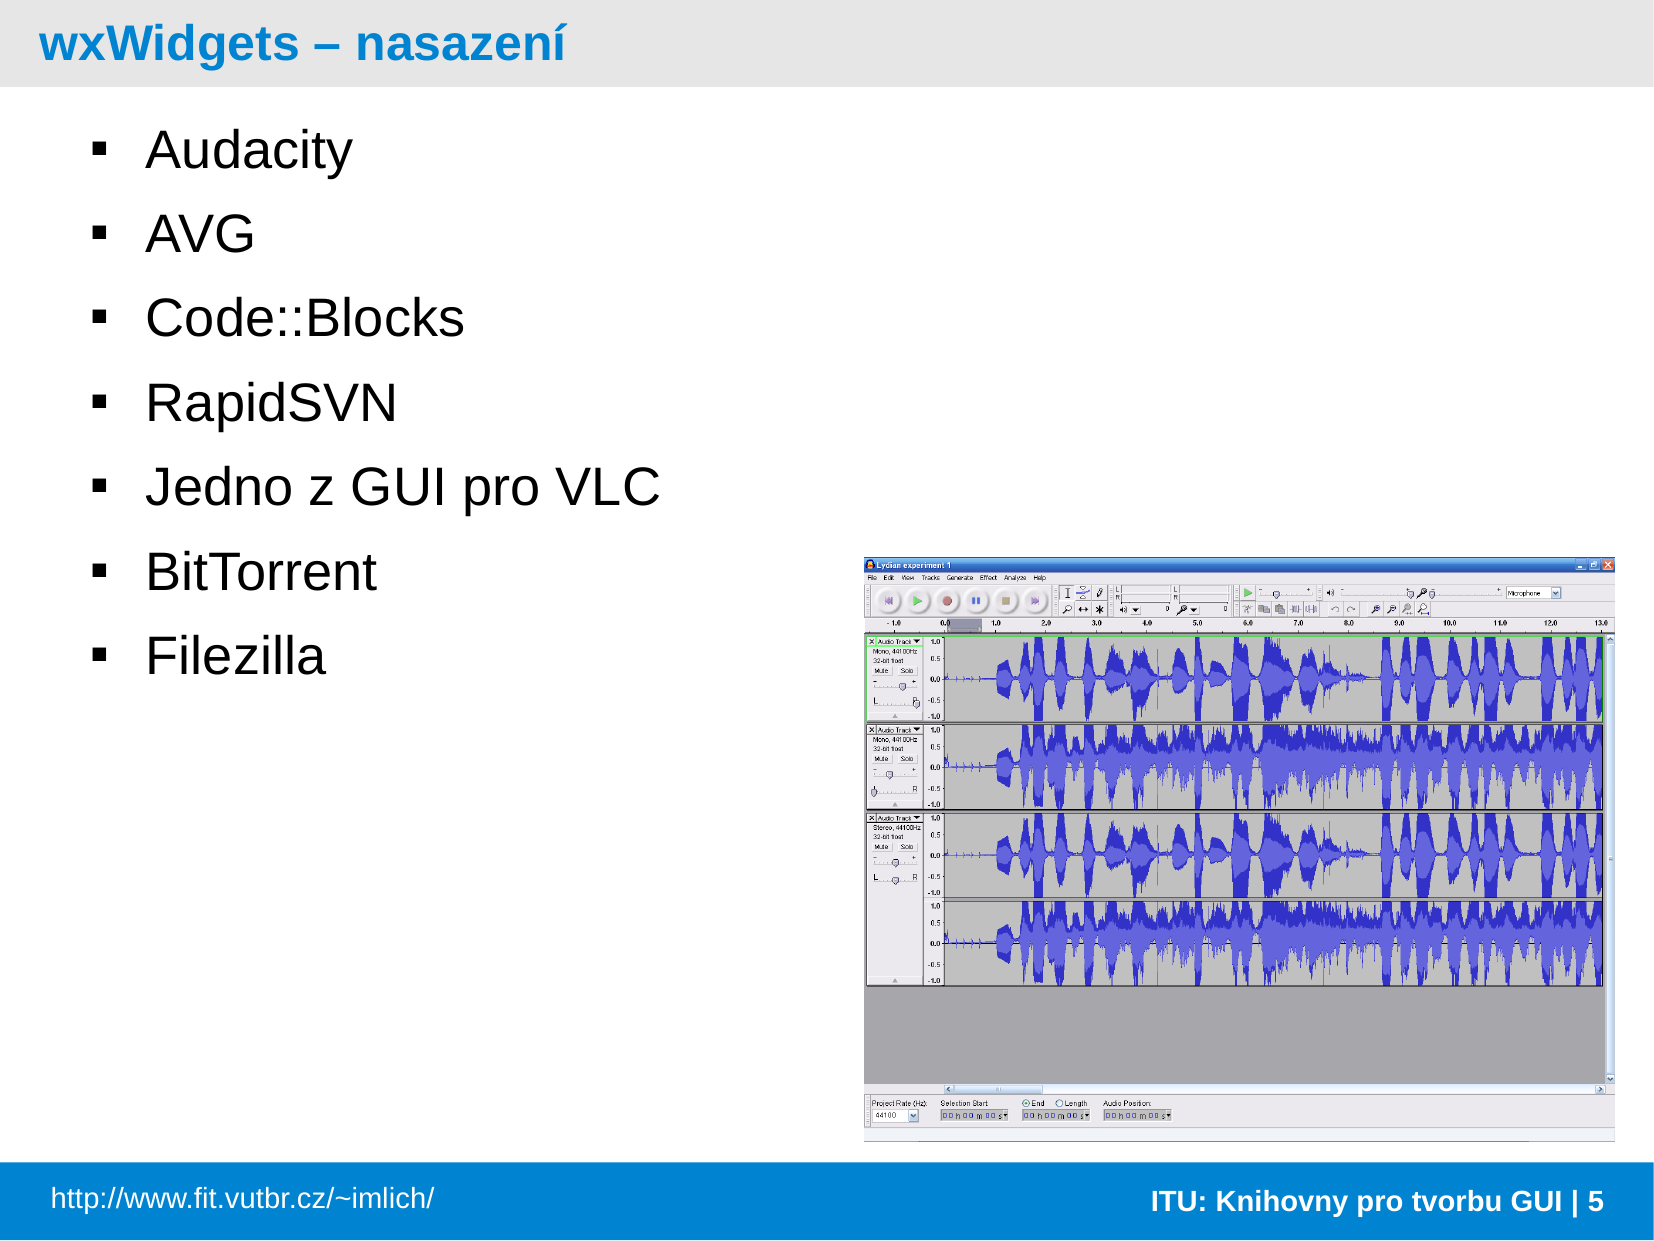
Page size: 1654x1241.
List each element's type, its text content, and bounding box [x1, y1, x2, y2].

list Audacity AVG Code::Blocks RapidSVN Jedno z GUI pro VLC BitTorrent Filezilla [75, 119, 1564, 1126]
title wxWidgets – nasazení [39, 5, 1615, 81]
picture [864, 557, 1615, 1142]
